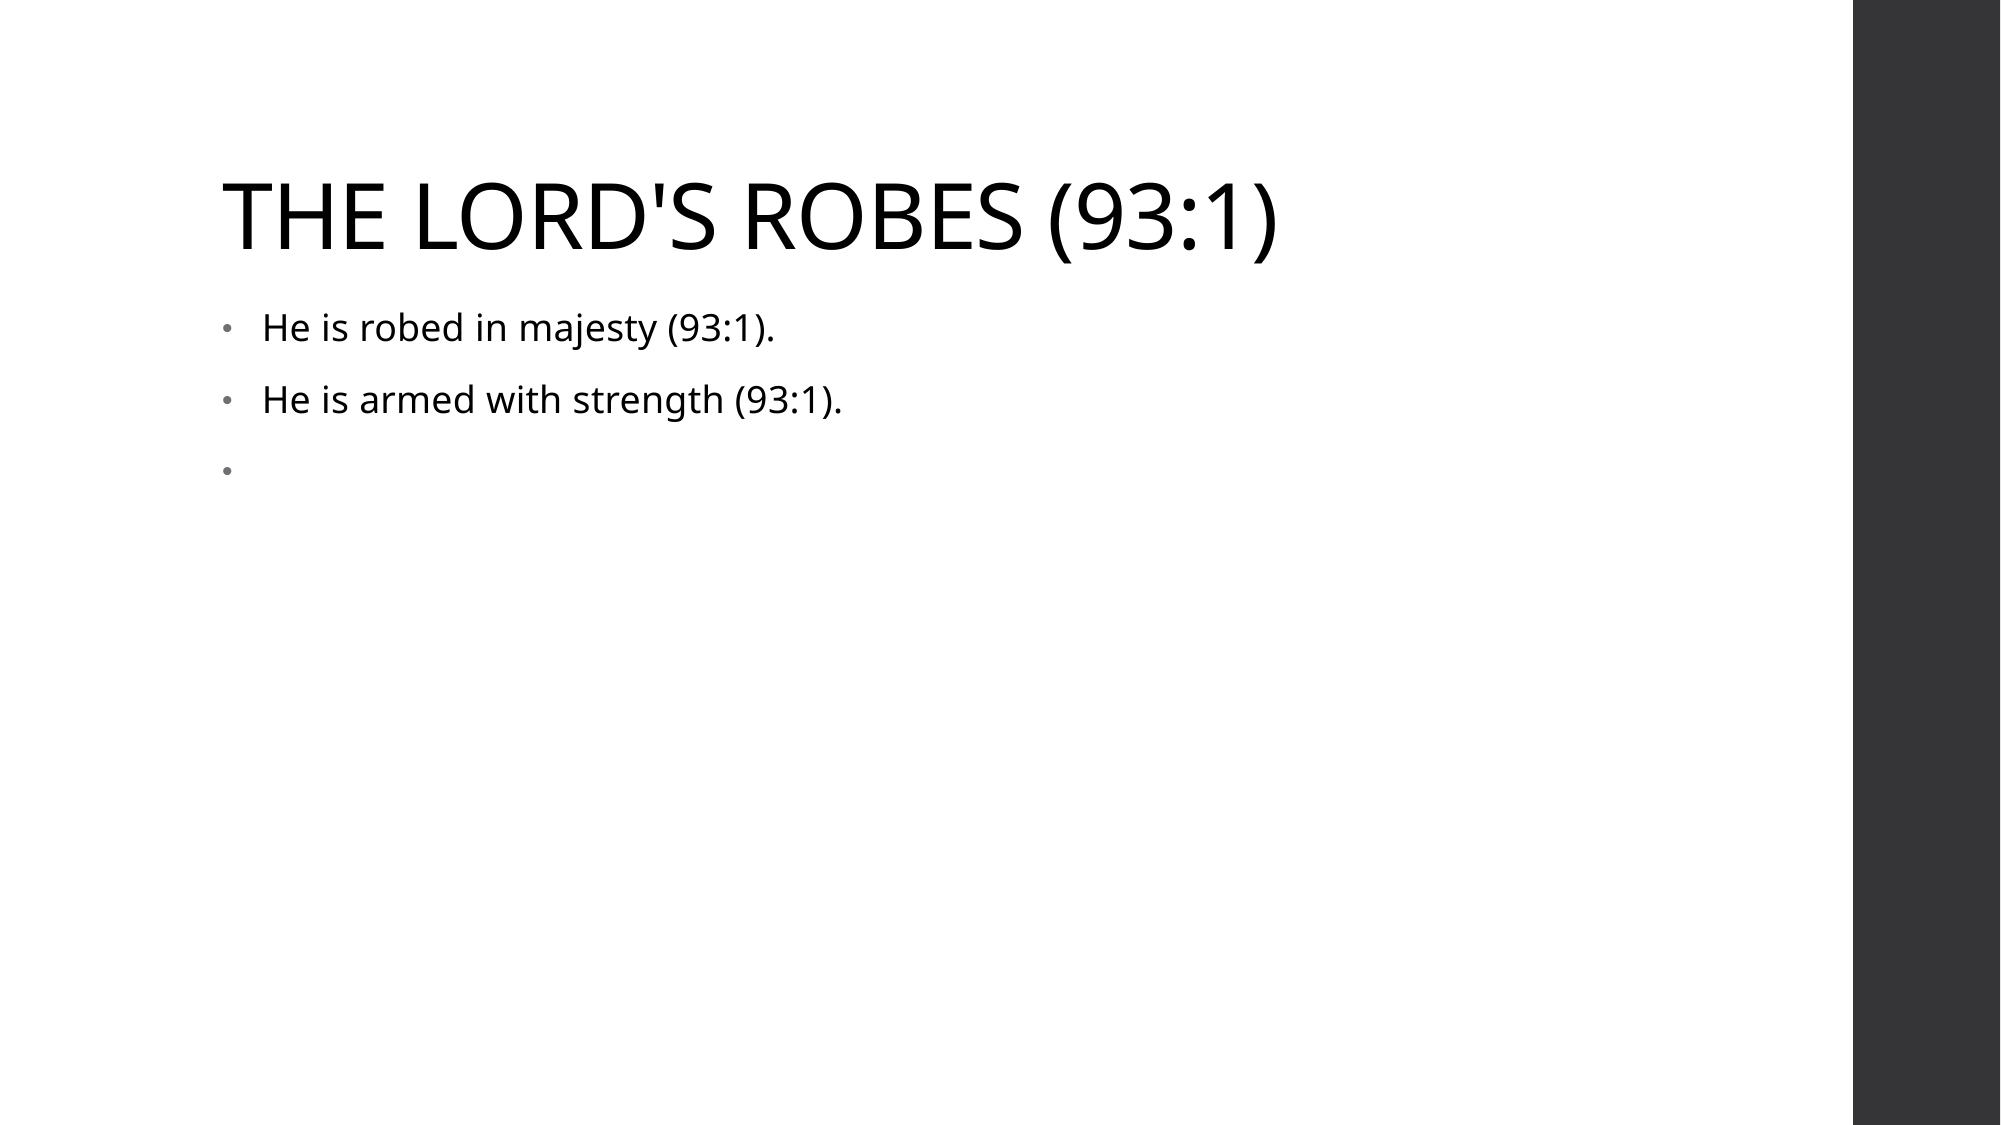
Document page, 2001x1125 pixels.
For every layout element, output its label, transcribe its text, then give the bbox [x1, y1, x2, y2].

title THE LORD'S ROBES (93:1) [206, 60, 1797, 278]
list He is robed in majesty (93:1). He is armed with strength (93:1). [206, 299, 1617, 1014]
